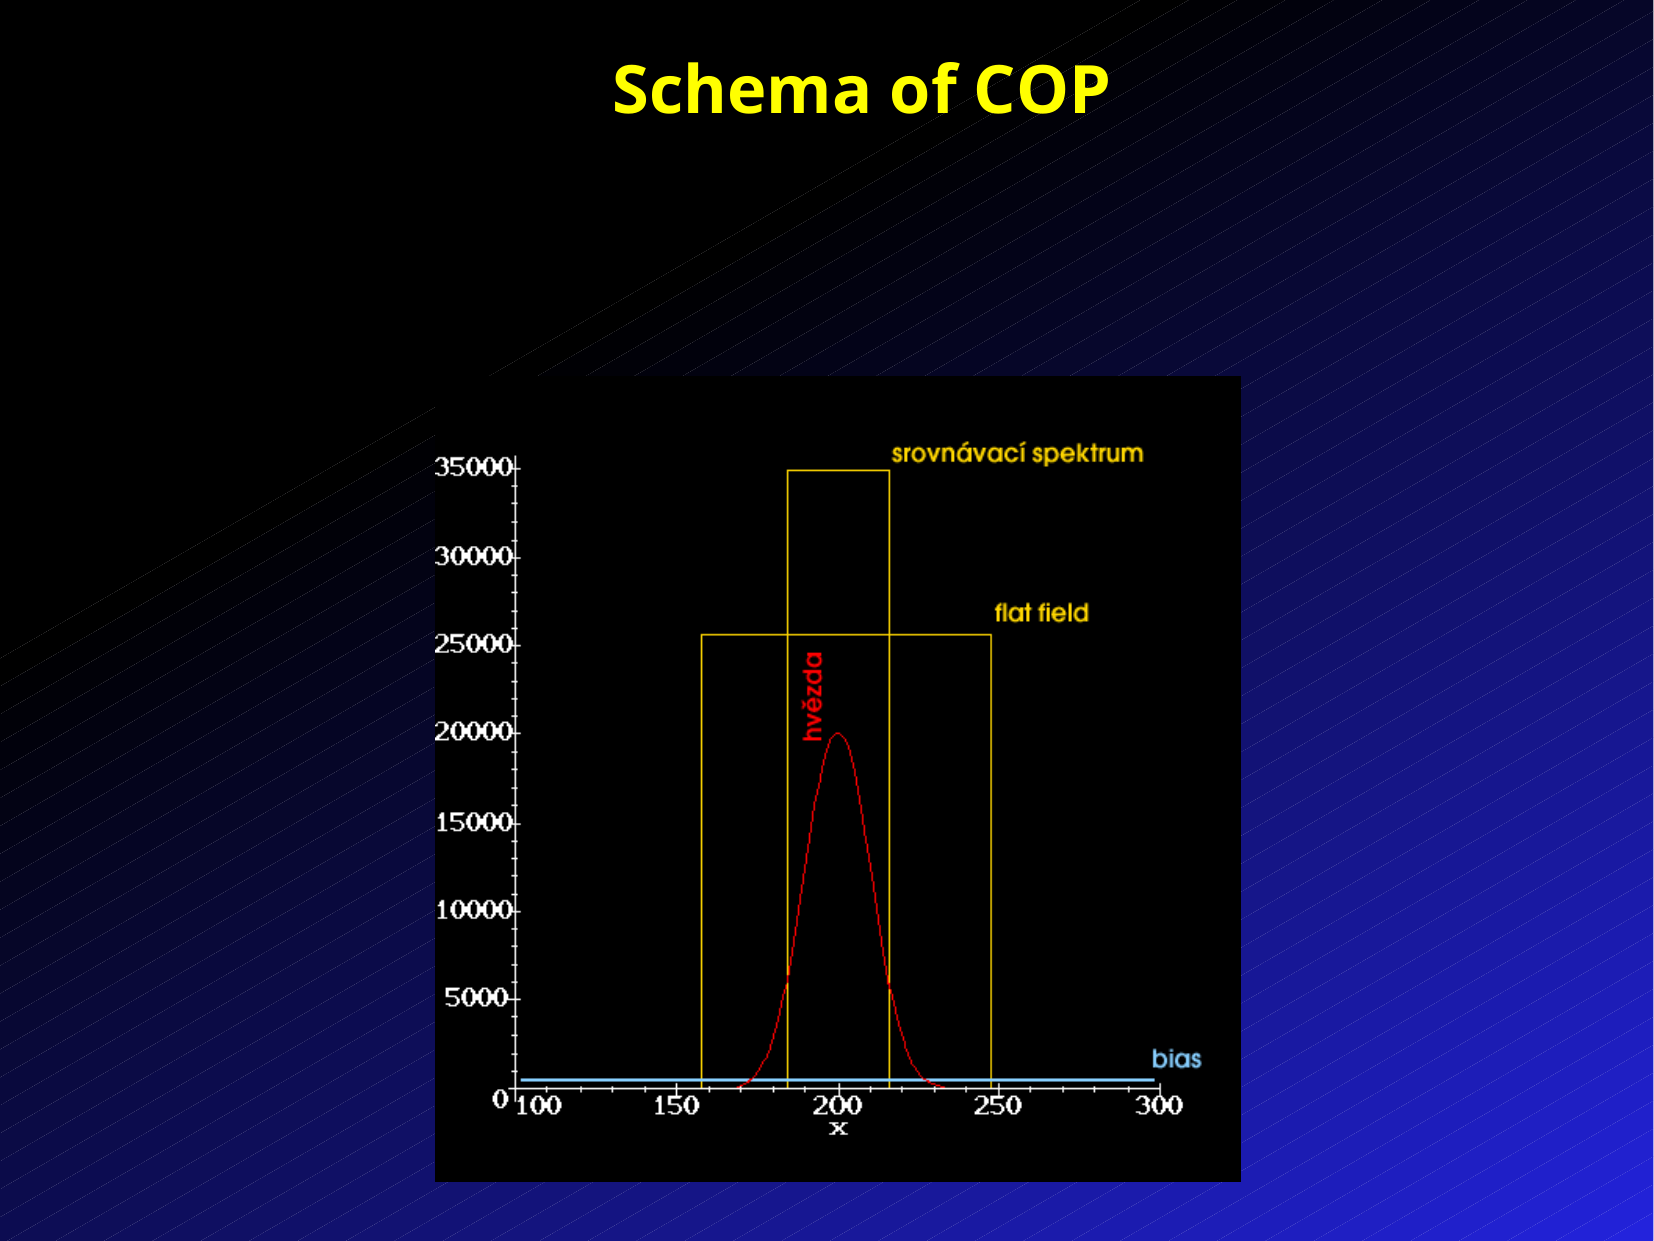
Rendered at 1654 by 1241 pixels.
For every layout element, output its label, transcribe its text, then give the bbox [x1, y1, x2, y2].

picture [435, 376, 1241, 1182]
title Schema of COP [118, 27, 1607, 148]
